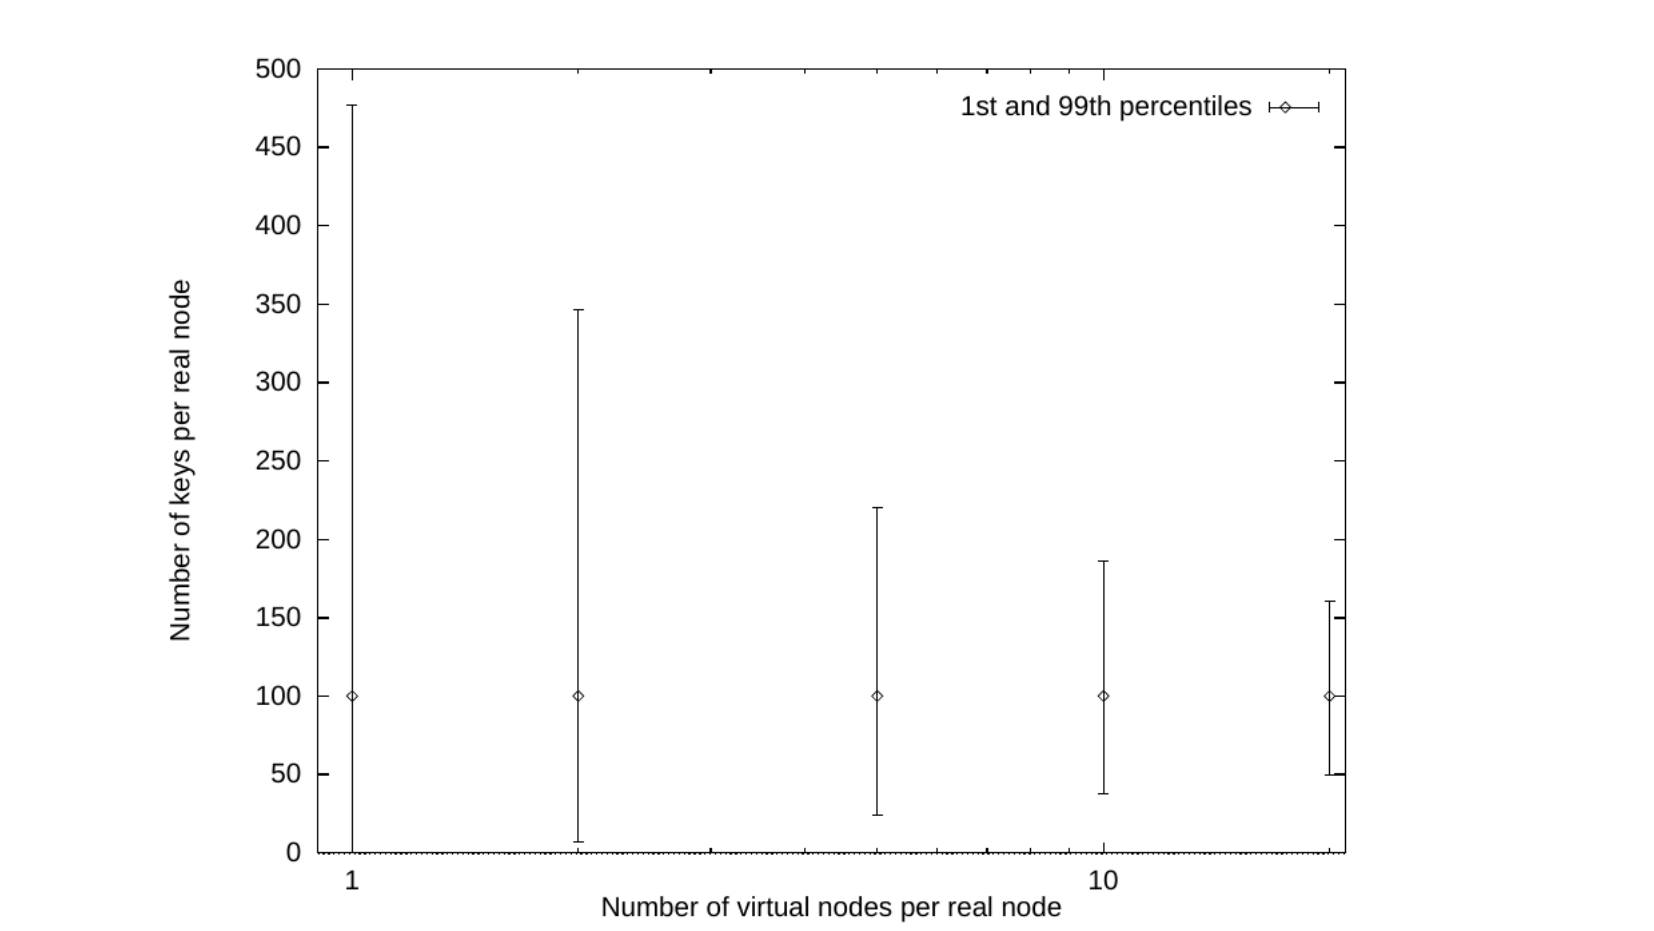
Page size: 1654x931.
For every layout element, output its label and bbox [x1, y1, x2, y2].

picture [165, 0, 1361, 931]
